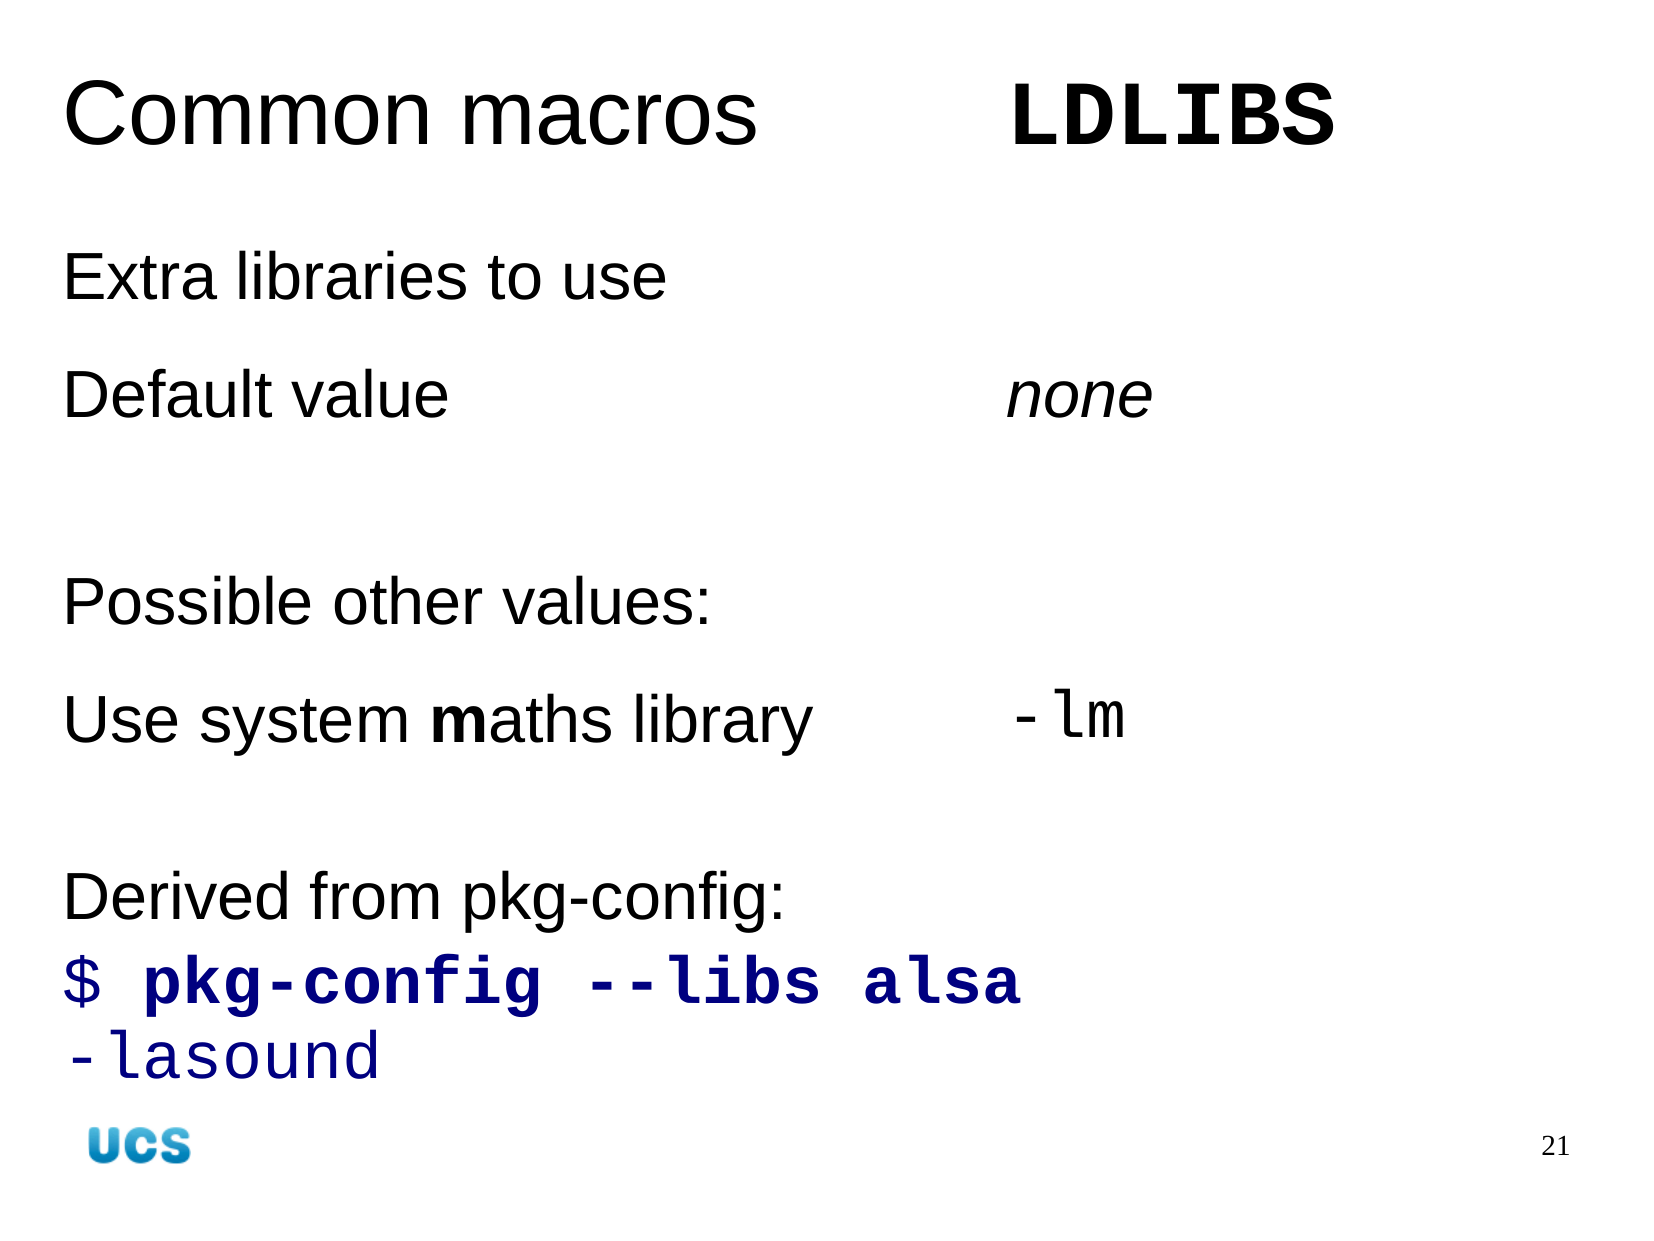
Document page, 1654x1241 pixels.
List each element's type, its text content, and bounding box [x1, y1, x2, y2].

text_box Common macros [59, 59, 764, 168]
text_box Extra libraries to use [59, 236, 675, 317]
picture [88, 1126, 191, 1165]
text_box -lm [1003, 679, 1131, 761]
text_box LDLIBS [1003, 64, 1340, 175]
text_box none [1003, 354, 1159, 436]
text_box Use system maths library [59, 679, 820, 760]
text_box $ pkg-config --libs alsa -lasound [59, 944, 1026, 1102]
text_box Default value [59, 354, 456, 436]
text_box Derived from pkg-config: [59, 856, 794, 938]
text_box Possible other values: [59, 561, 720, 642]
